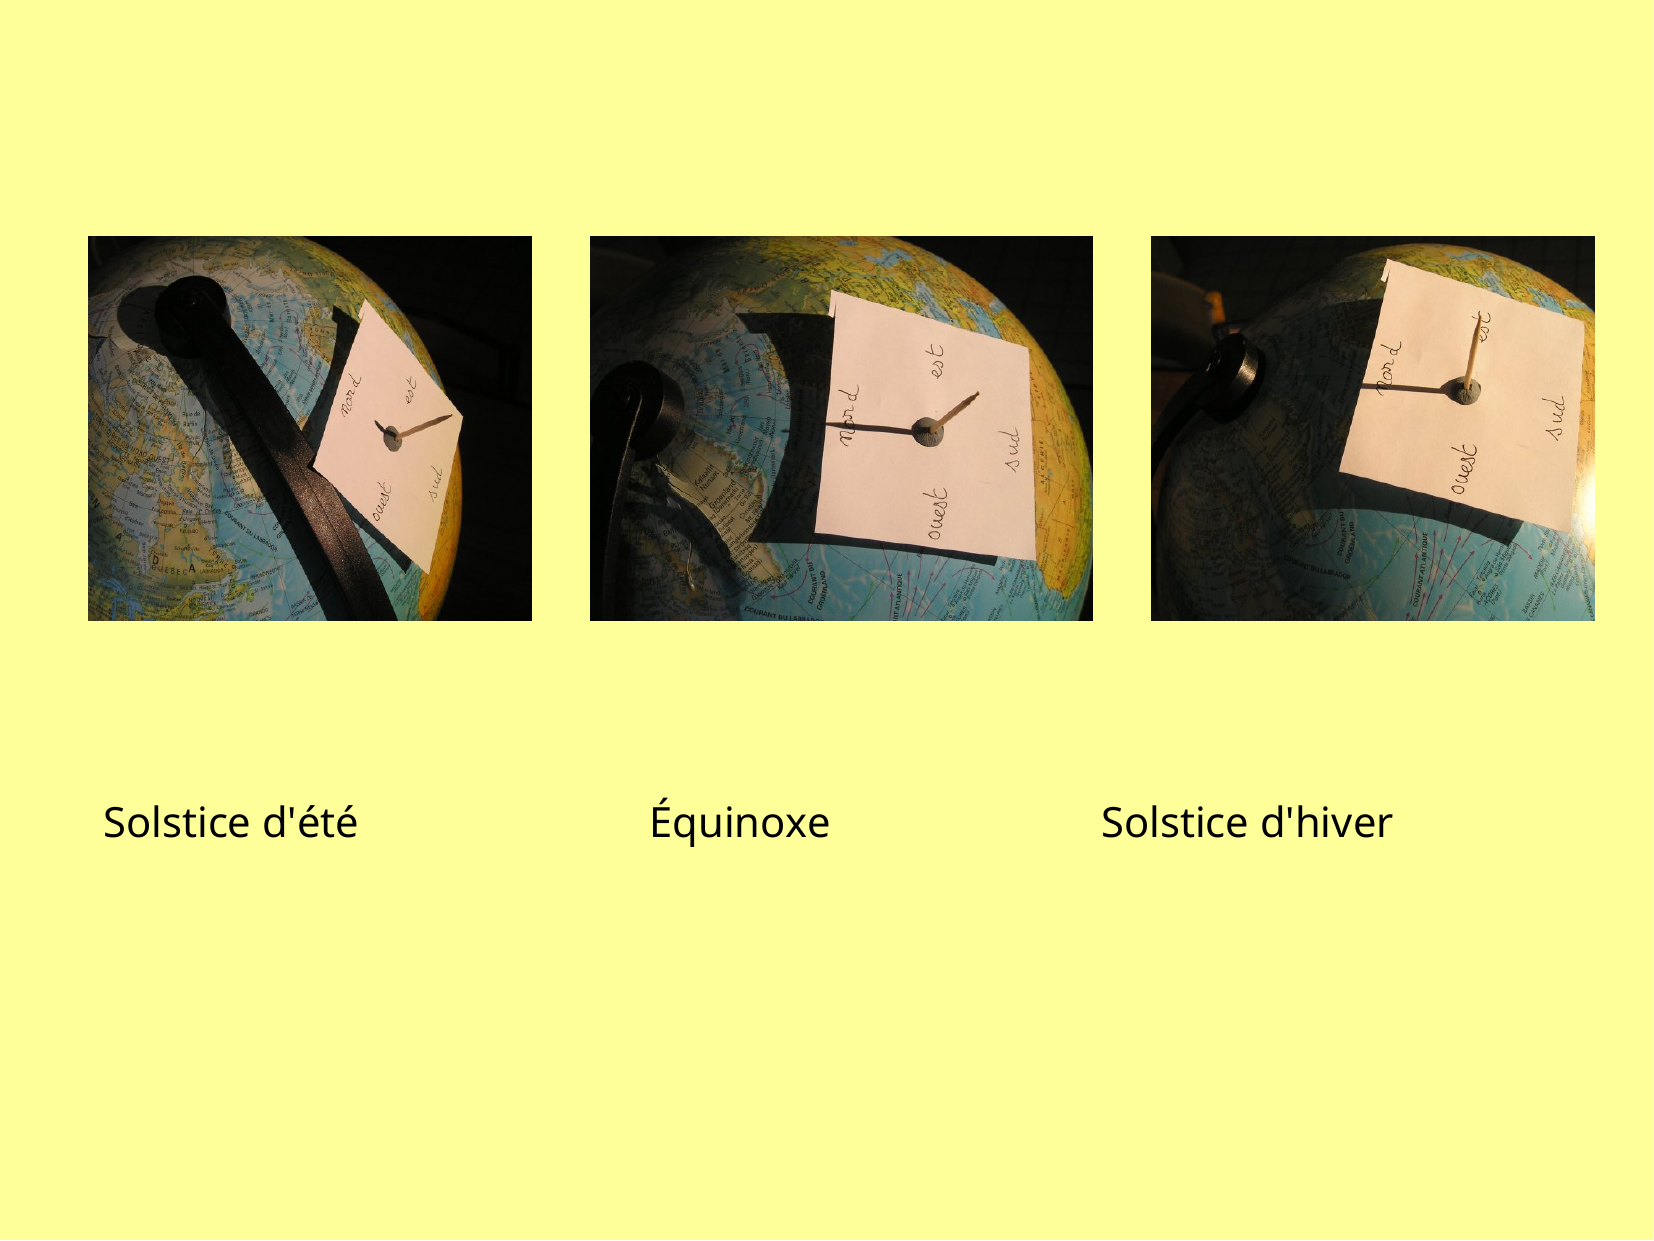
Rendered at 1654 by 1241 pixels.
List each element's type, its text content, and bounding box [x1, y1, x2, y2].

text_box Solstice d'été Équinoxe Solstice d'hiver [88, 767, 1595, 851]
picture [590, 236, 1093, 621]
picture [88, 236, 532, 621]
picture [1151, 236, 1595, 621]
